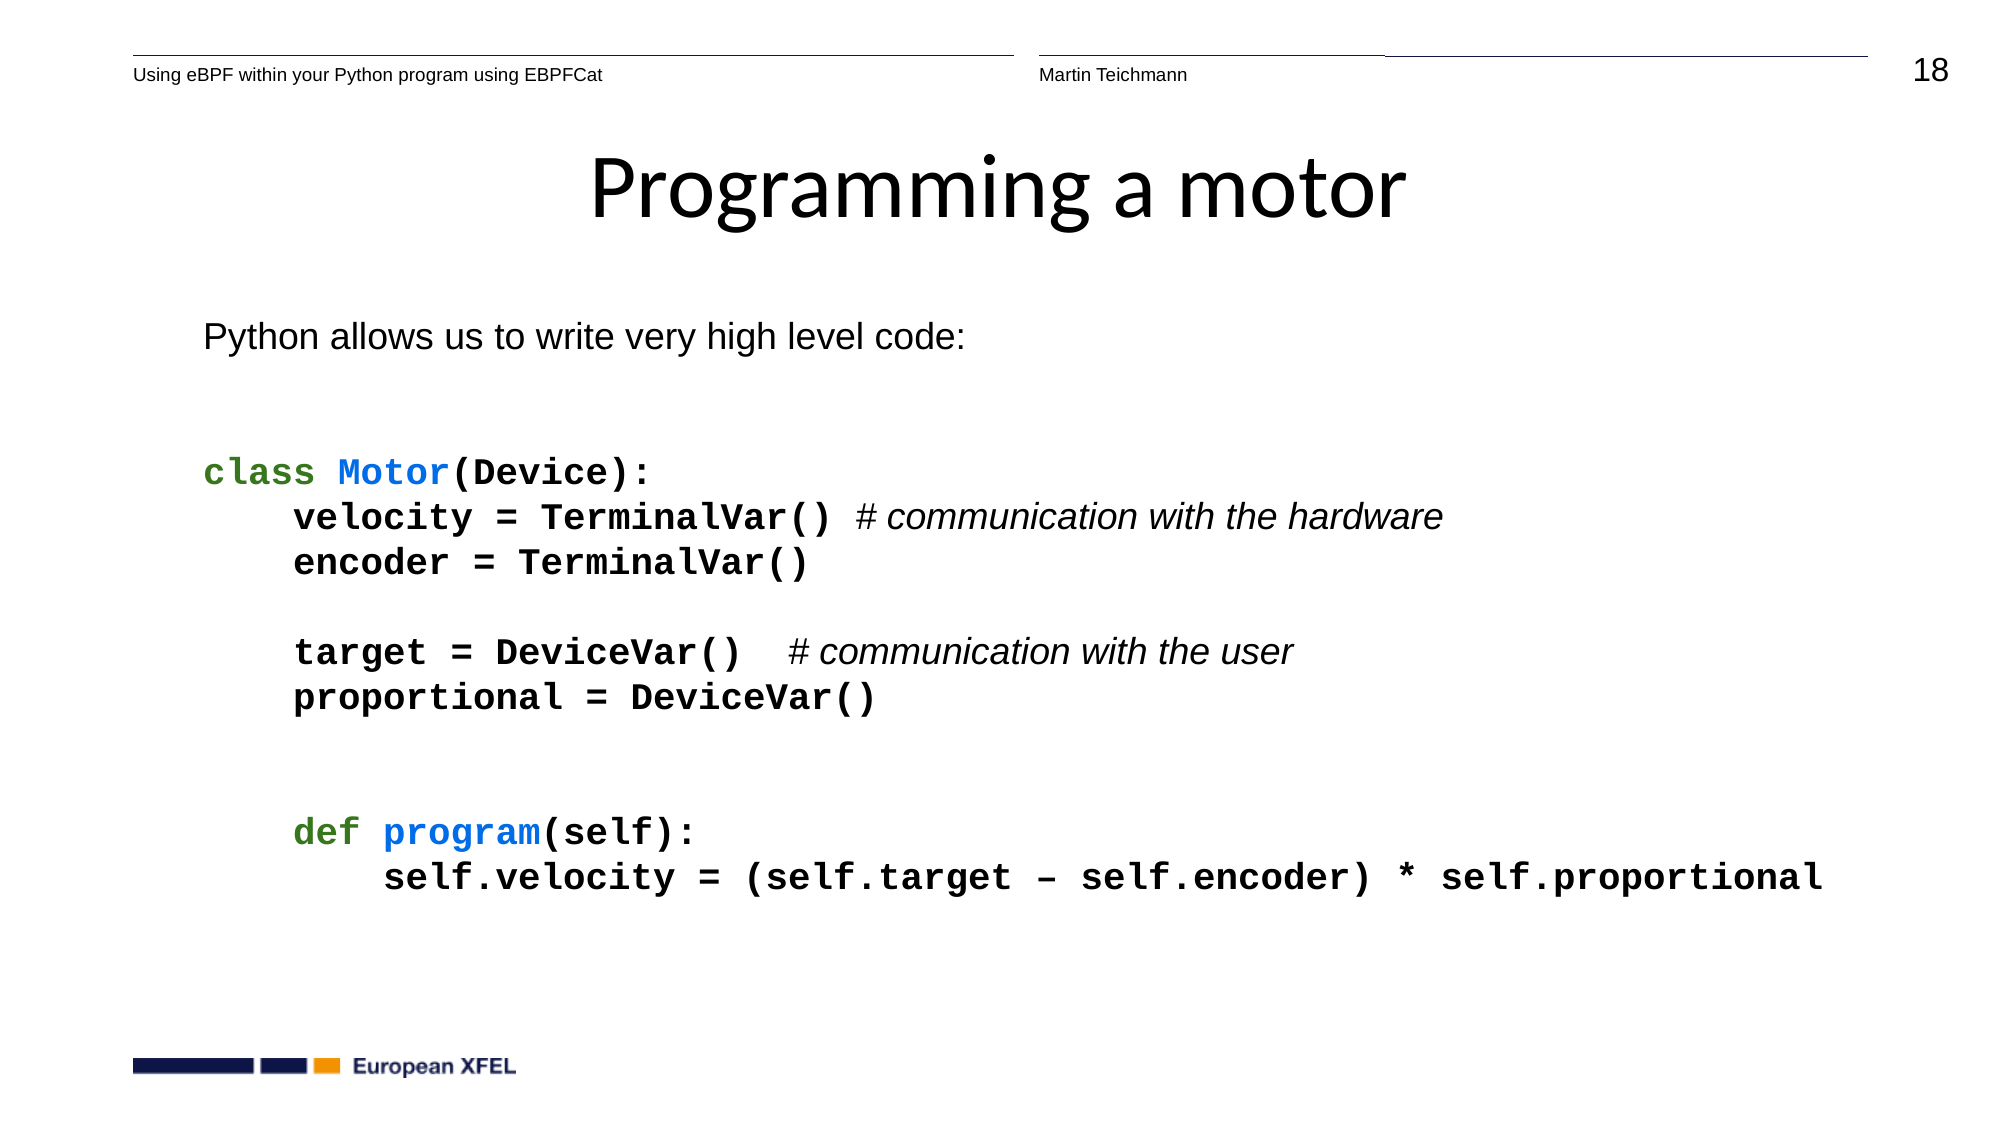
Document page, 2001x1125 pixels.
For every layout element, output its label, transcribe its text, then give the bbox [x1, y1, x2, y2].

title Programming a motor [133, 116, 1866, 244]
picture [133, 1058, 516, 1078]
text_box Python allows us to write very high level code: class Motor(Device): velocity = TerminalVar() # communication with the hardware encoder = TerminalVar() target = DeviceVar() # communication with the user proportional = DeviceVar() def program(self): self.velocity = (self.target – self.encoder) * self.proportional [188, 304, 1955, 1049]
